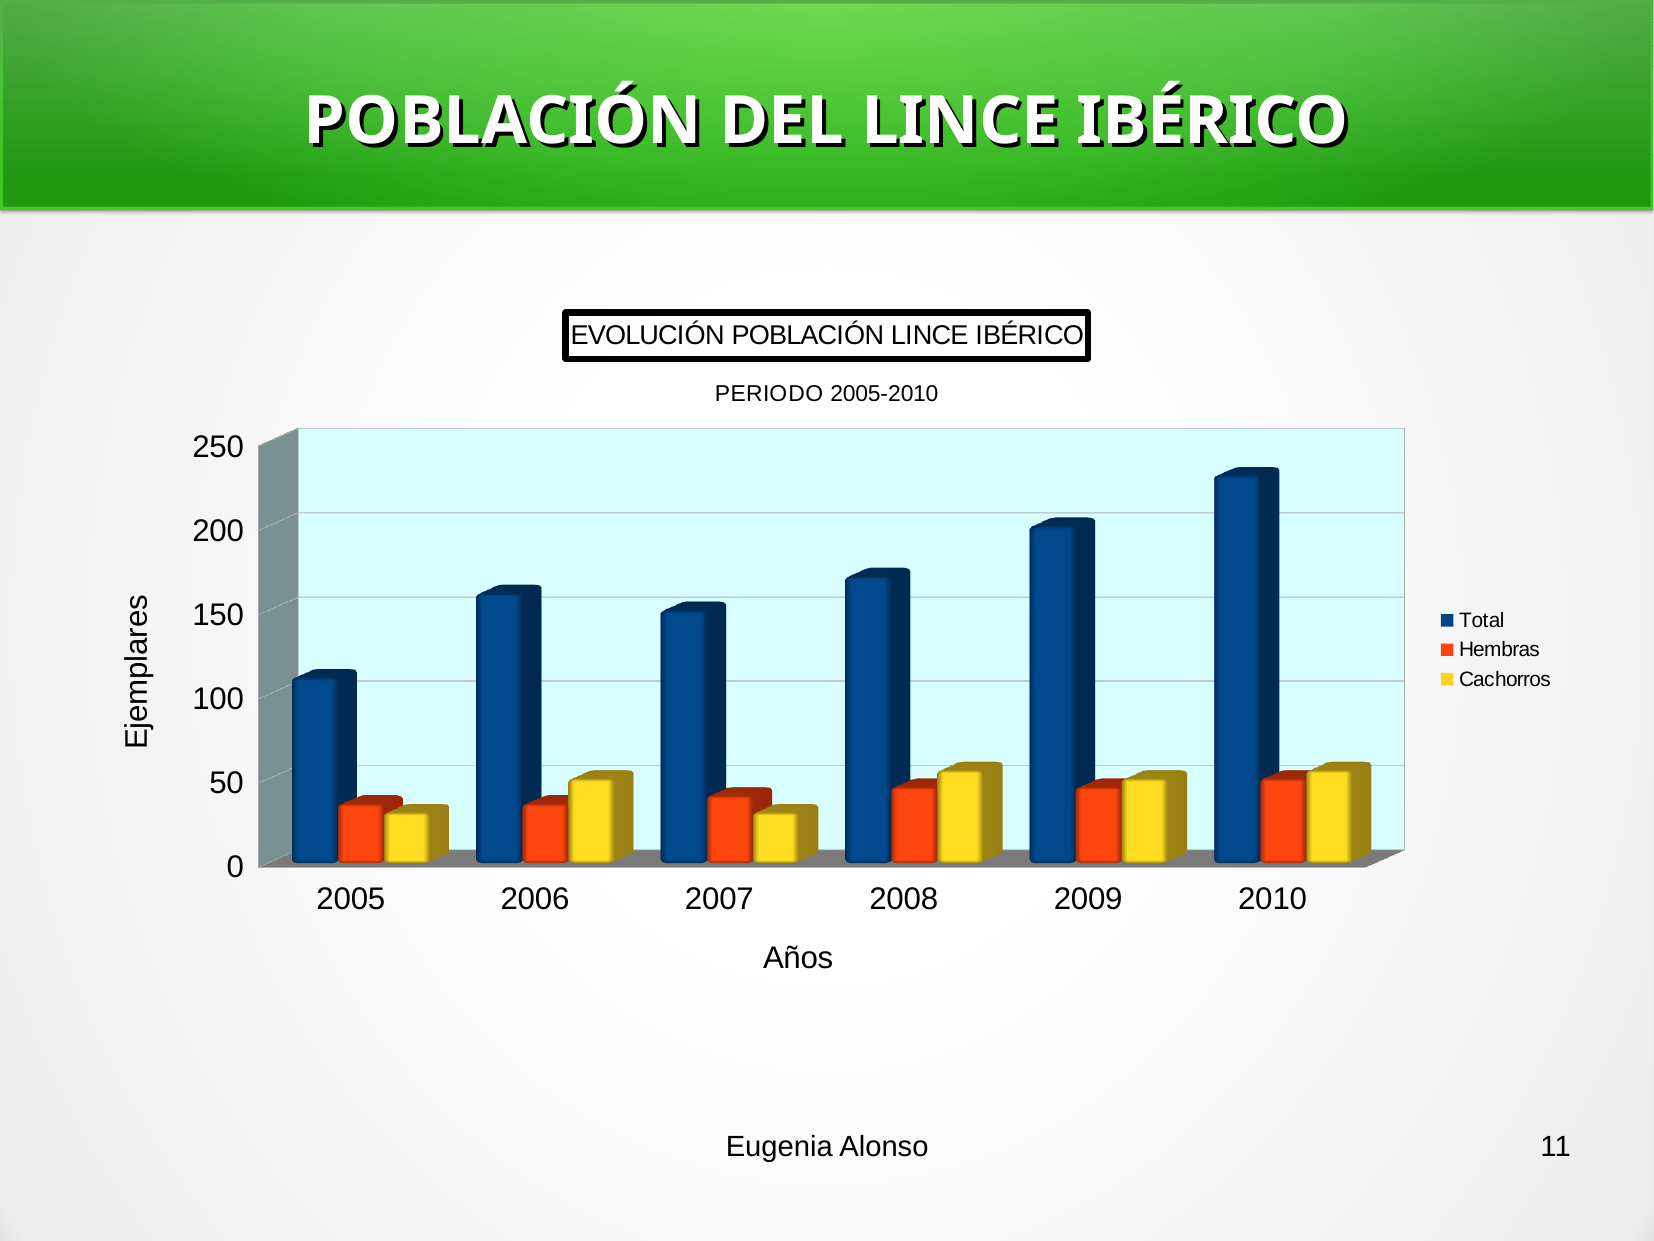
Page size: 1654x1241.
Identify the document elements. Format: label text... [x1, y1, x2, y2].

title POBLACIÓN DEL LINCE IBÉRICO [82, 47, 1571, 189]
chart [82, 290, 1571, 1010]
